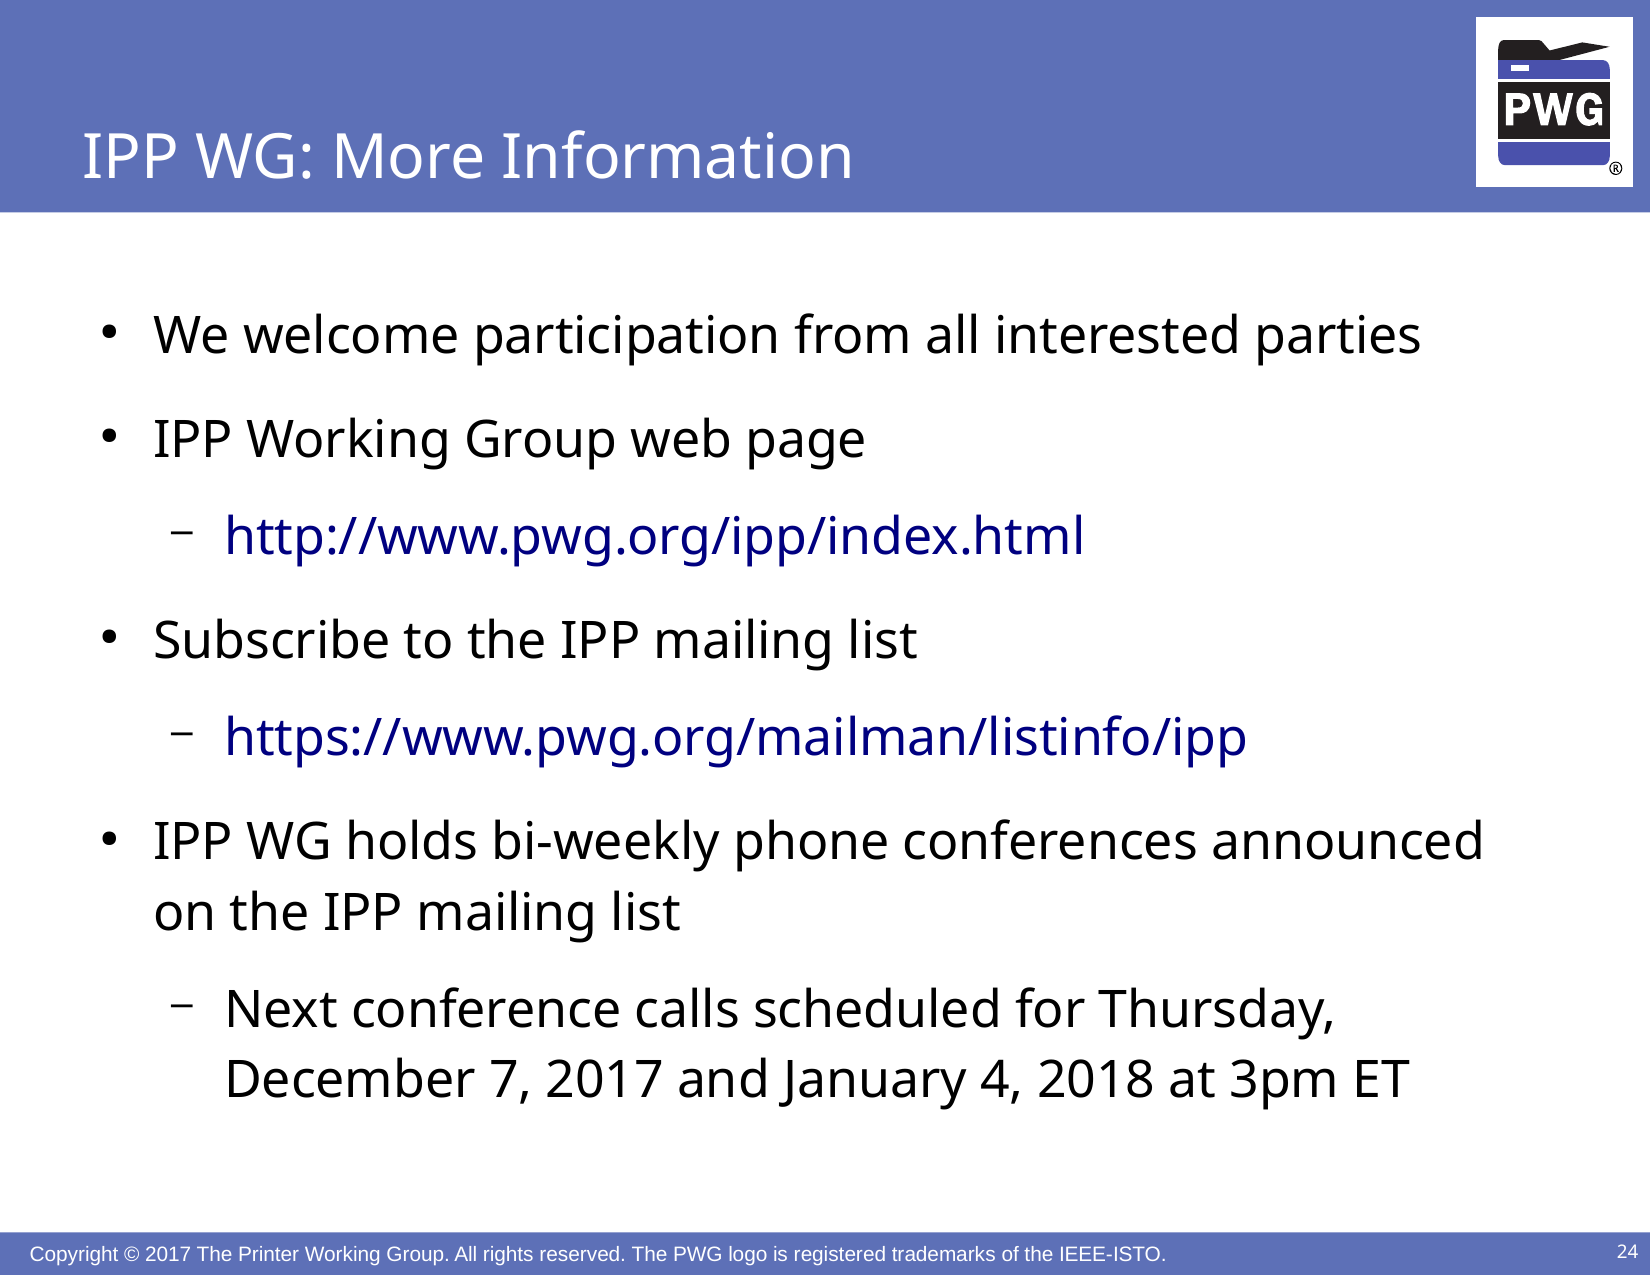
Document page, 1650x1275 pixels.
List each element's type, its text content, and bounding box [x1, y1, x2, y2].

list We welcome participation from all interested parties IPP Working Group web page http://www.pwg.org/ipp/index.html Subscribe to the IPP mailing list https://www.pwg.org/mailman/listinfo/ipp IPP WG holds bi-weekly phone conferences announced on the IPP mailing list Next conference calls scheduled for Thursday, December 7, 2017 and January 4, 2018 at 3pm ET [82, 298, 1568, 1186]
title IPP WG: More Information [82, 8, 1451, 198]
